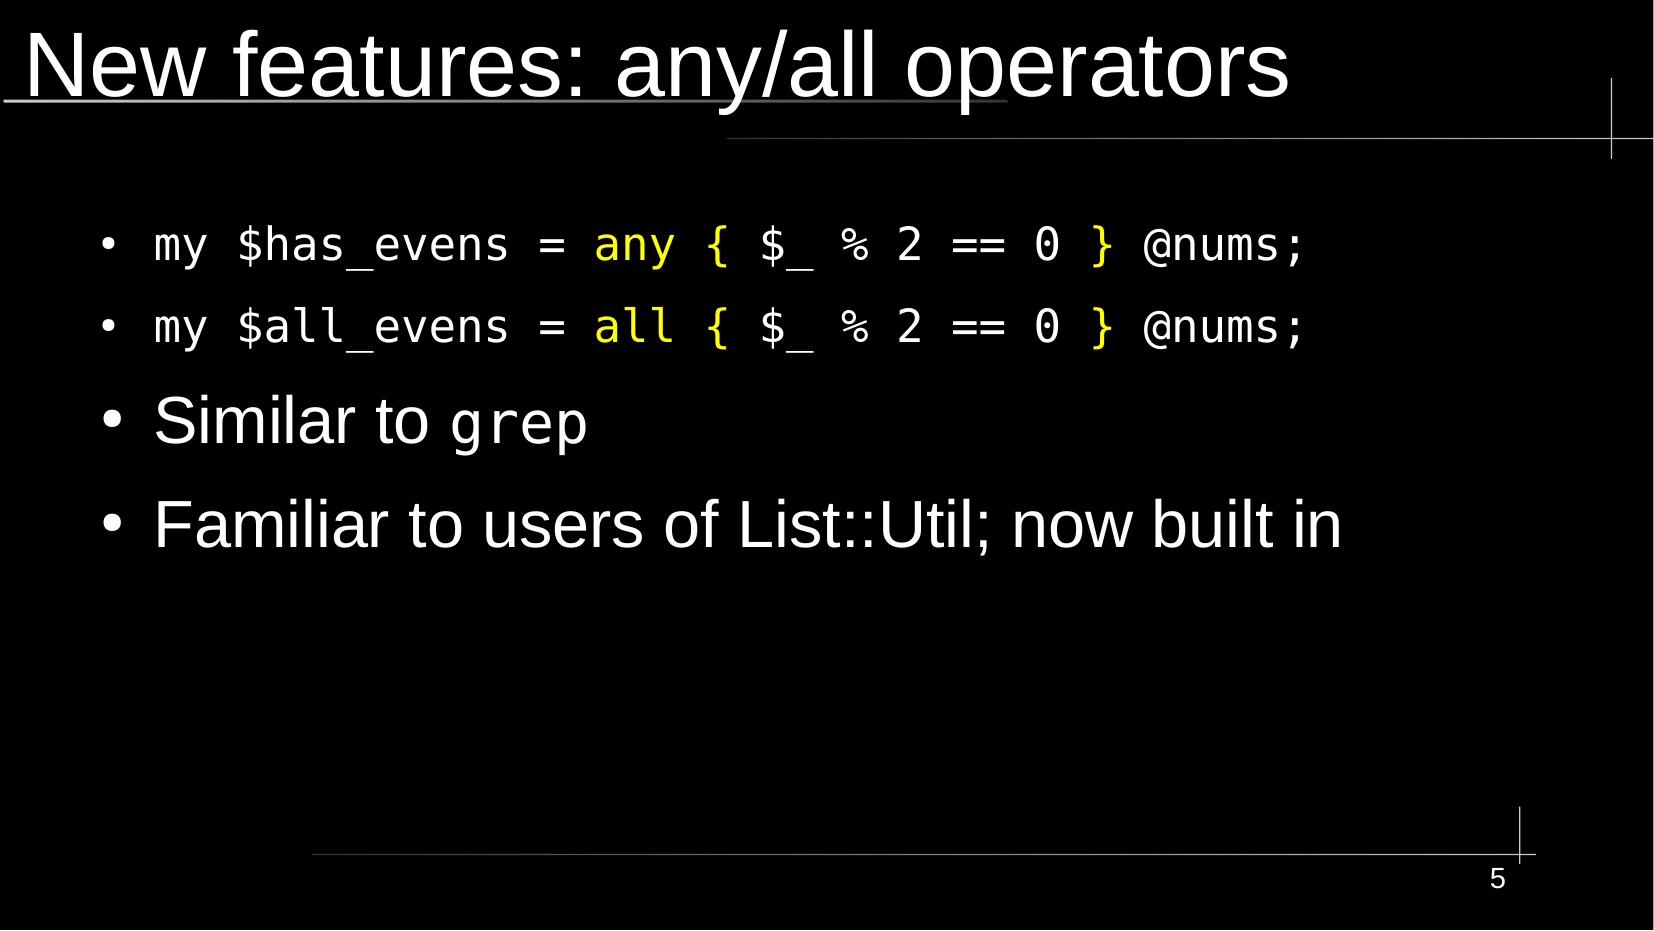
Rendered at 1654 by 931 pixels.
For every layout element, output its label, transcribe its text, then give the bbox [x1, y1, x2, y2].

list my $has_evens = any { $_ % 2 == 0 } @nums; my $all_evens = all { $_ % 2 == 0 } @nums; Similar to grep Familiar to users of List::Util; now built in [82, 217, 1571, 758]
title New features: any/all operators [23, 11, 1589, 119]
